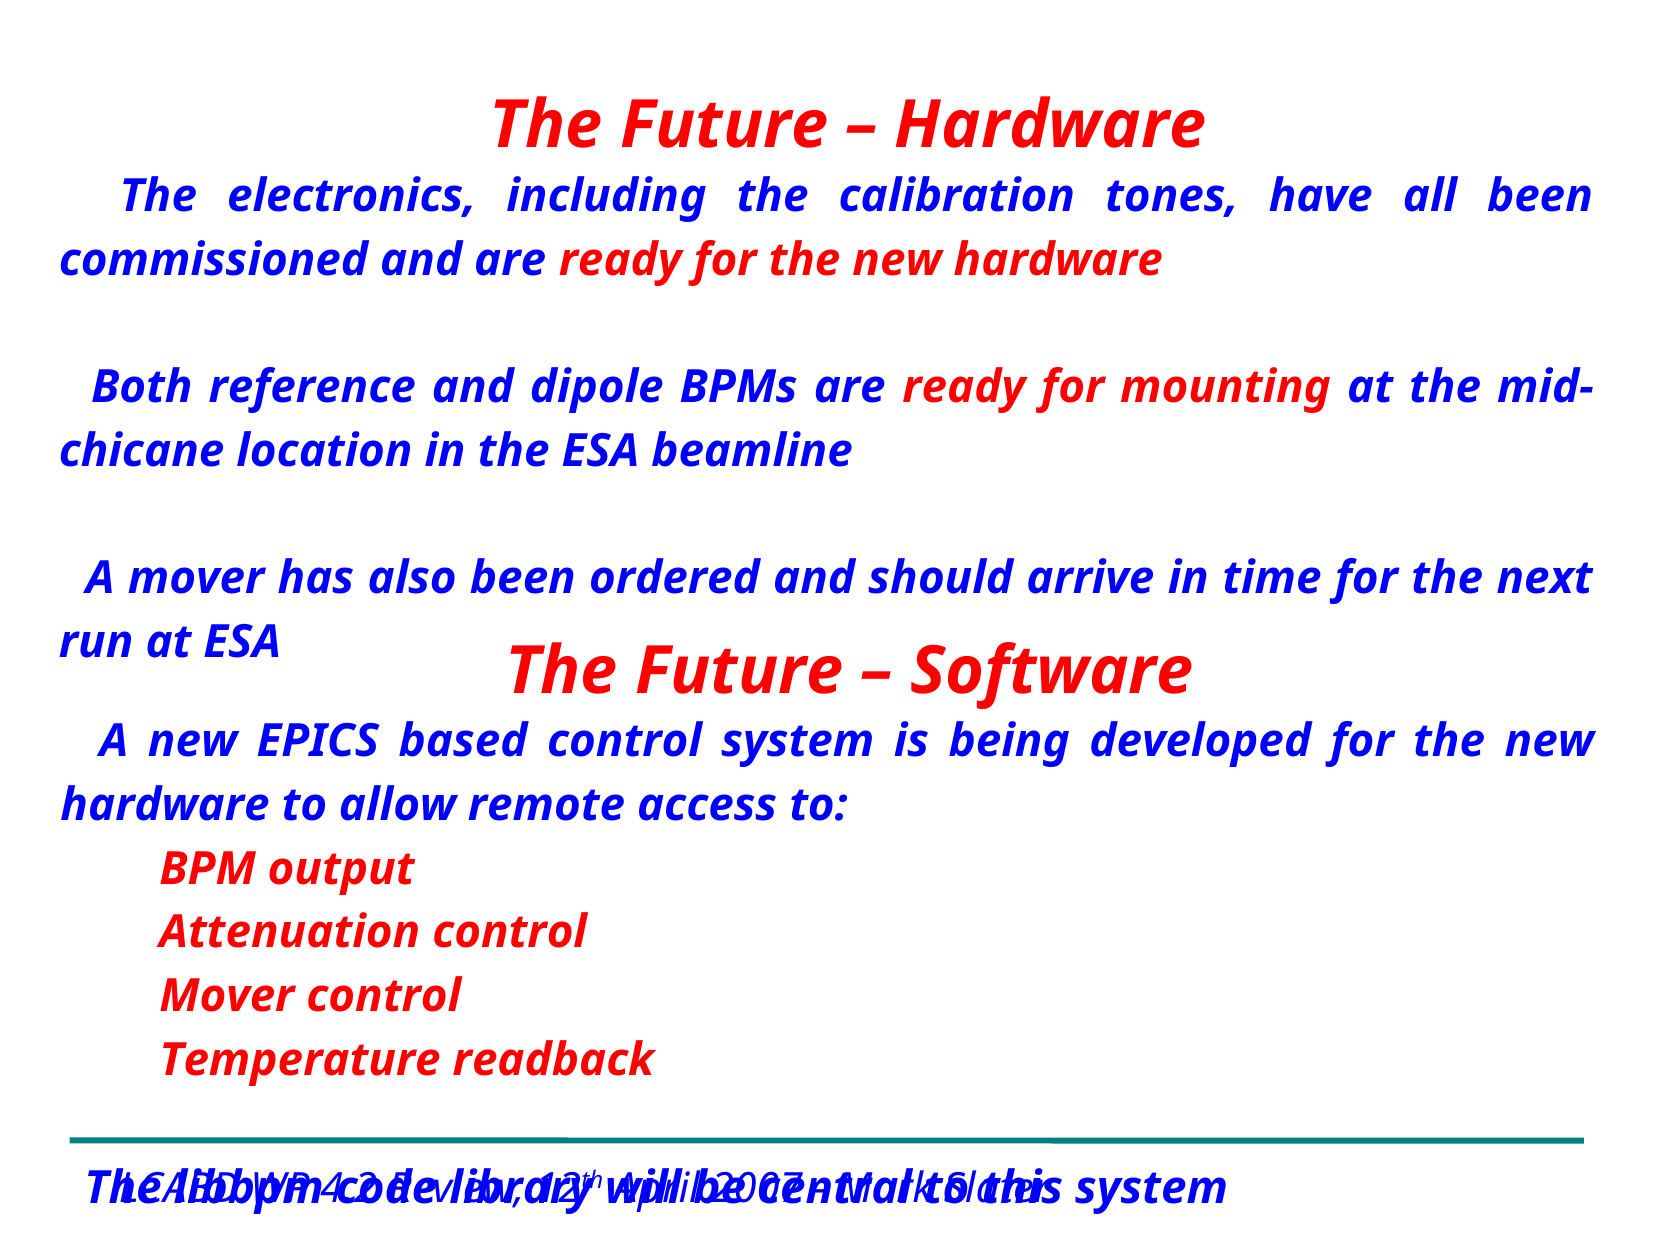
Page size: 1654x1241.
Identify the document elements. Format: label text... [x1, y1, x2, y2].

text_box The Future – Hardware [490, 74, 1208, 168]
text_box LCABD WP 4.2 Review, 12th April 2007 - Mark Slater [118, 1156, 1152, 1215]
text_box The Future – Software [505, 672, 1195, 713]
text_box The electronics, including the calibration tones, have all been commissioned and are ready for the new hardware Both reference and dipole BPMs are ready for mounting at the mid-chicane location in the ESA beamline A mover has also been ordered and should arrive in time for the next run at ESA [59, 161, 1595, 672]
text_box A new EPICS based control system is being developed for the new hardware to allow remote access to: BPM output Attenuation control Mover control Temperature readback The libbpm code library will be central to this system [60, 706, 1596, 1241]
